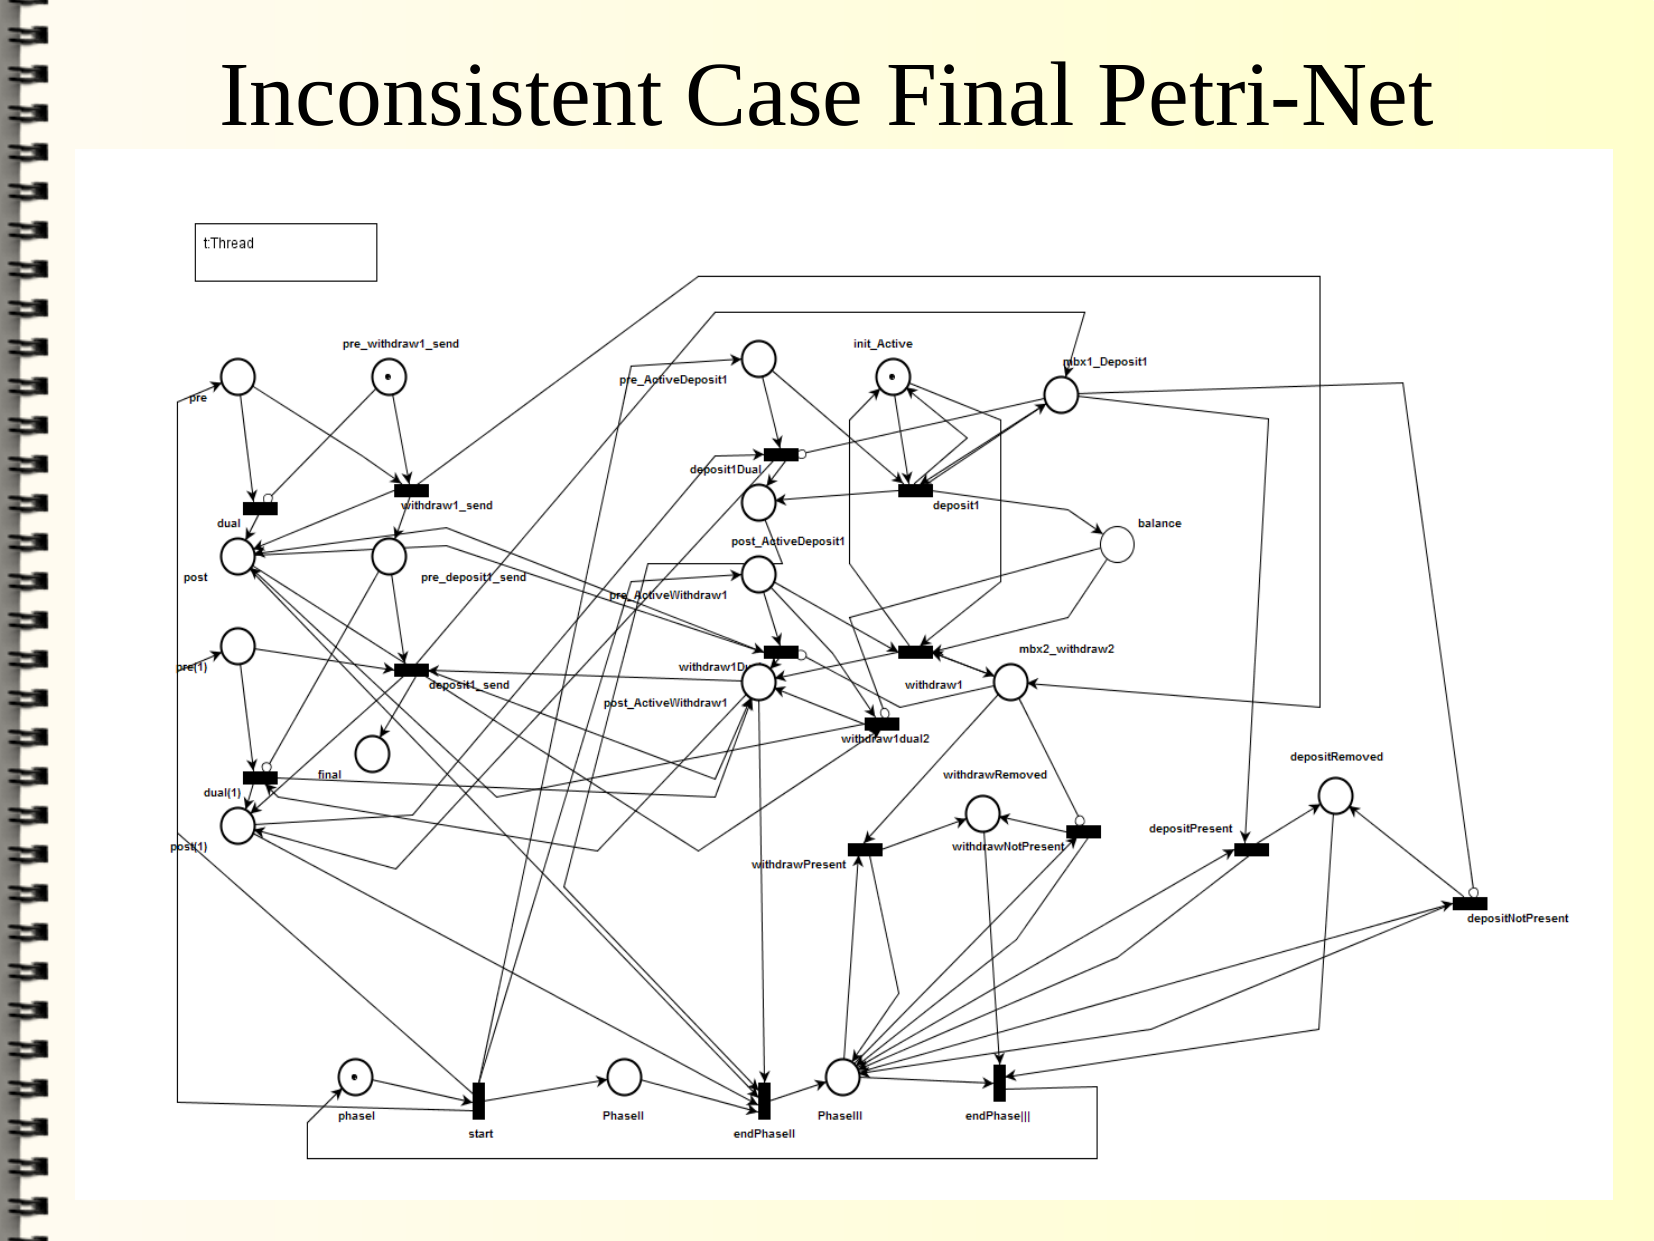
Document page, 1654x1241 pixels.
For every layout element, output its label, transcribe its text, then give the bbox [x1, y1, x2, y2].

picture [0, 0, 1654, 1241]
title Inconsistent Case Final Petri-Net [121, 43, 1534, 145]
